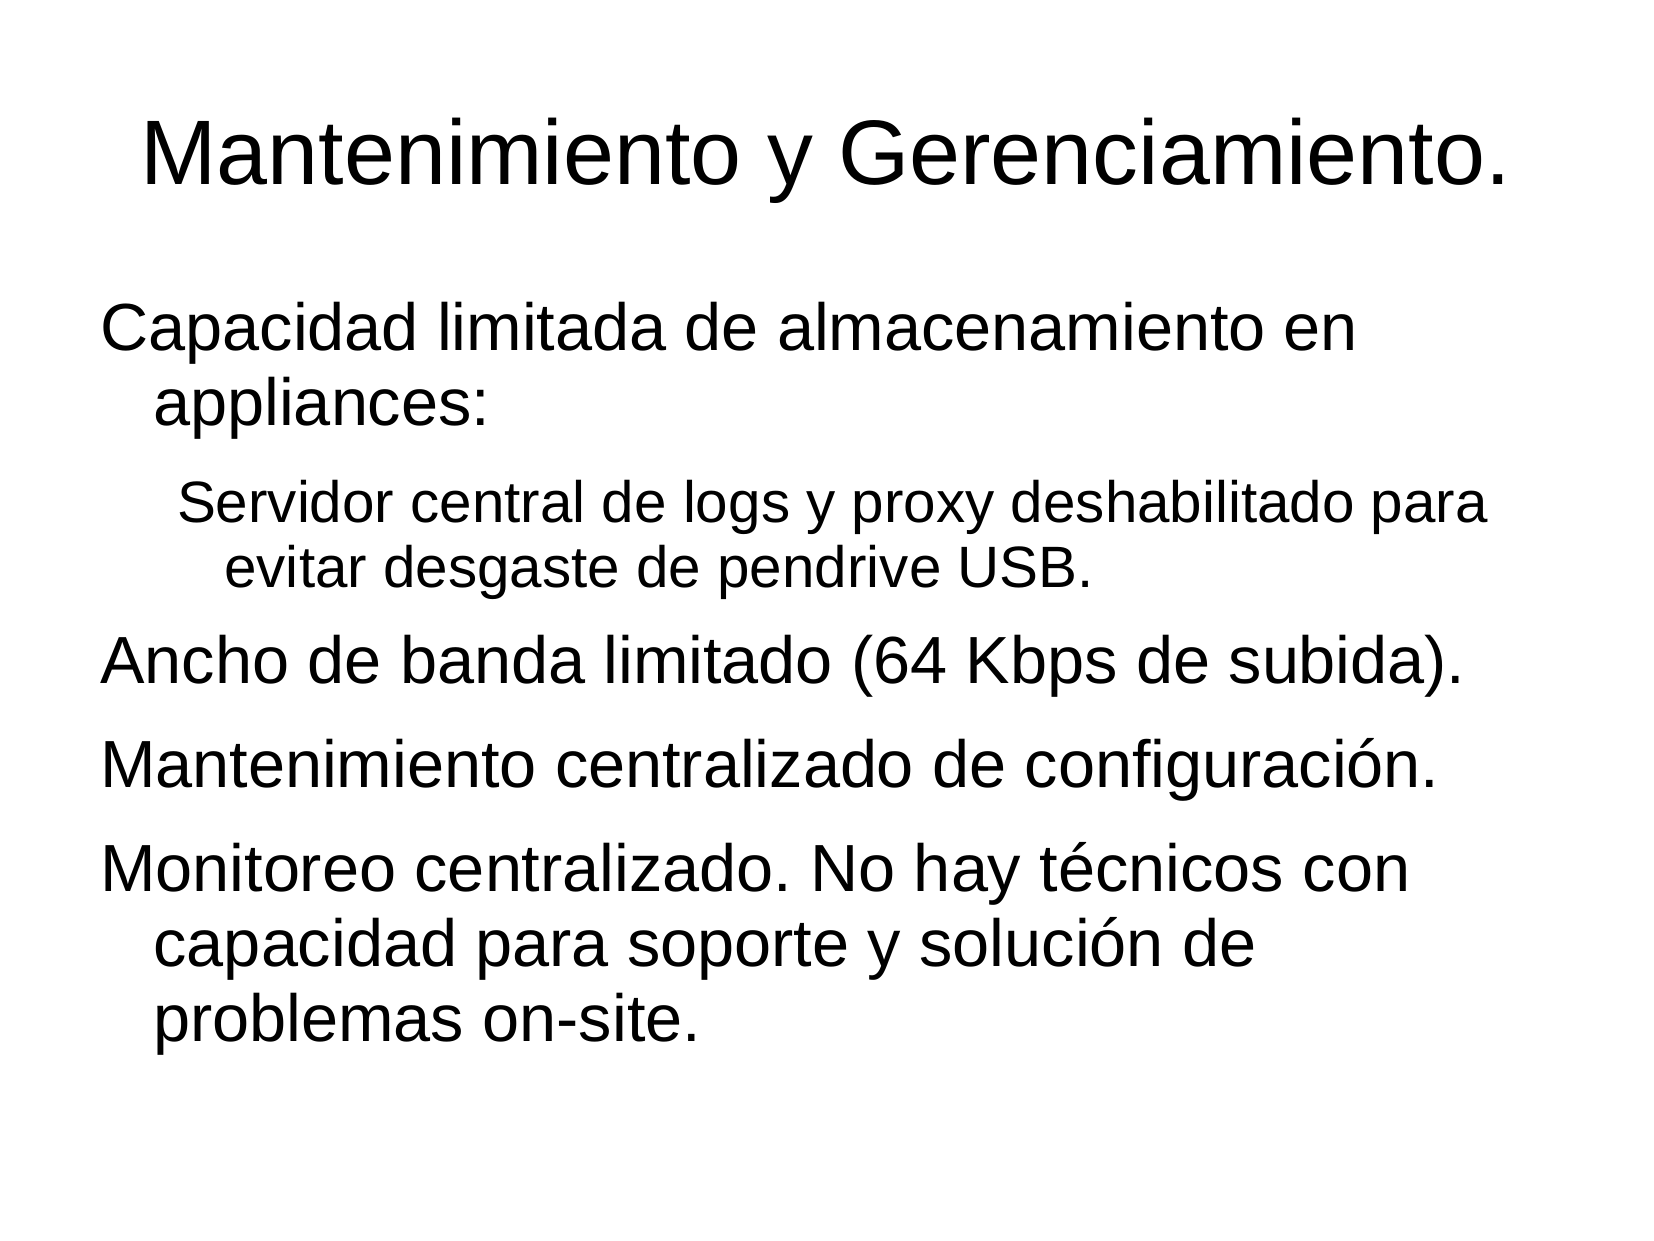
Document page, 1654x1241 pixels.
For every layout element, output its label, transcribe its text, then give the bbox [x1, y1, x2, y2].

list Capacidad limitada de almacenamiento en appliances: Servidor central de logs y proxy deshabilitado para evitar desgaste de pendrive USB. Ancho de banda limitado (64 Kbps de subida). Mantenimiento centralizado de configuración. Monitoreo centralizado. No hay técnicos con capacidad para soporte y solución de problemas on-site. [82, 290, 1571, 1094]
title Mantenimiento y Gerenciamiento. [82, 56, 1571, 250]
